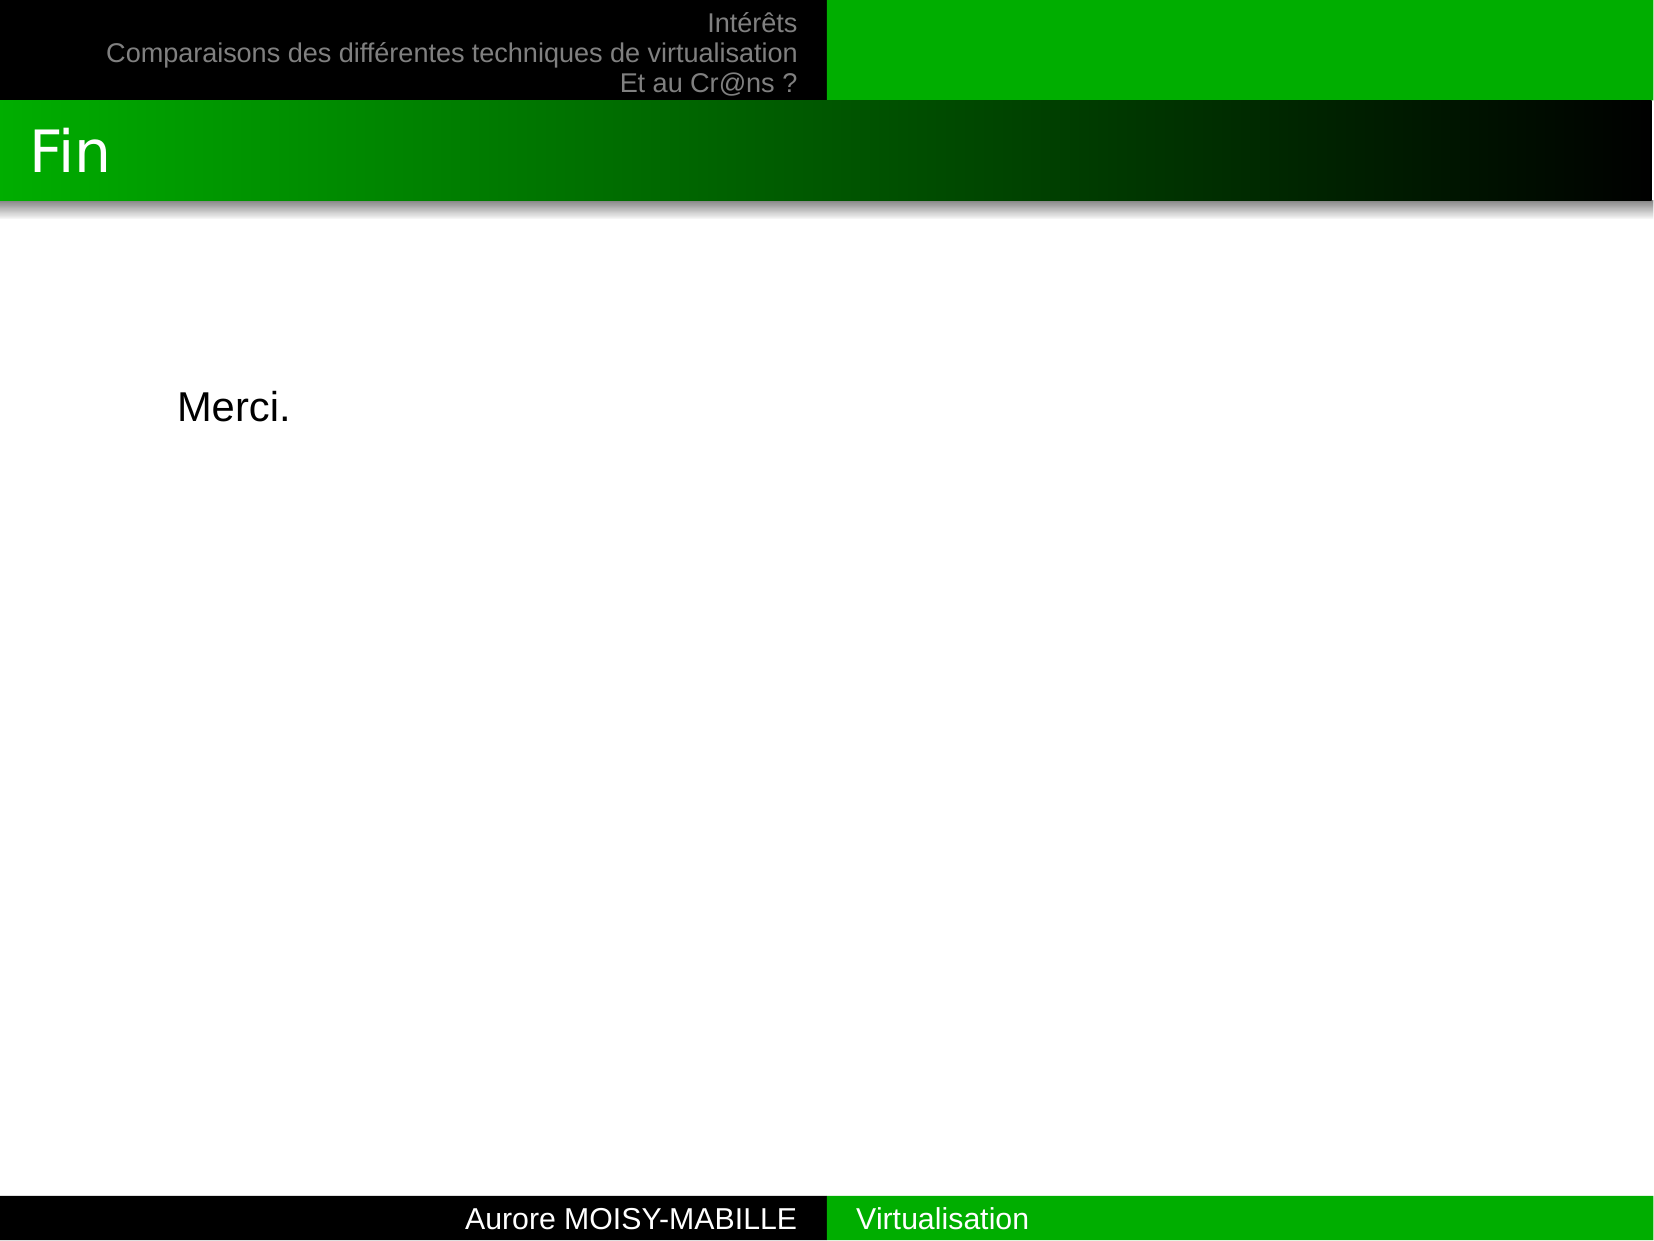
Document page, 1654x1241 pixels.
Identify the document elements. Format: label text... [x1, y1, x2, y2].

text_box Virtualisation [856, 1201, 1654, 1237]
text_box Merci. [177, 383, 1477, 650]
text_box Fin [29, 118, 1654, 186]
text_box Aurore MOISY-MABILLE [0, 1201, 798, 1237]
text_box [0, 1195, 1654, 1241]
text_box [0, 0, 1654, 219]
text_box Intérêts Comparaisons des différentes techniques de virtualisation Et au Cr@ns ? [0, 7, 798, 99]
